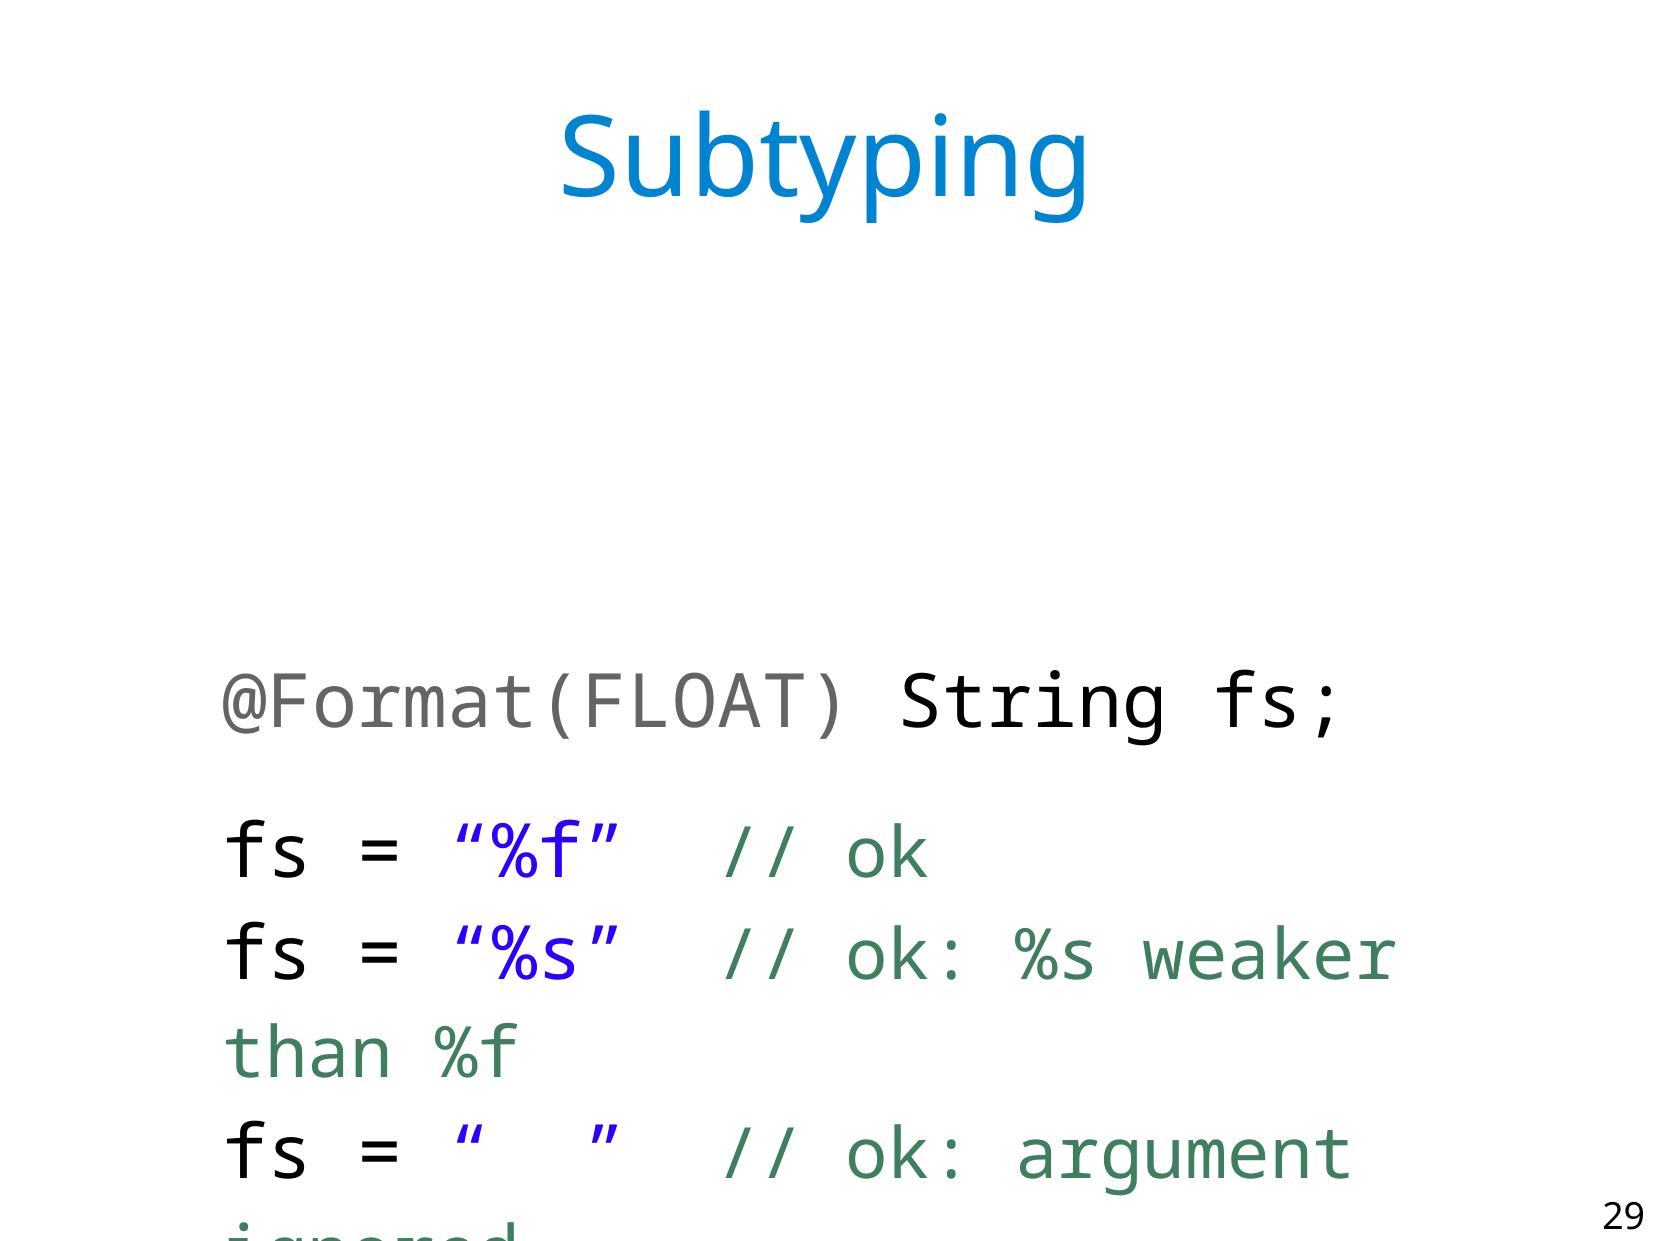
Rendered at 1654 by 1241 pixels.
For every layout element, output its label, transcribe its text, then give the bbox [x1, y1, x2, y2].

text_box @Format(FLOAT) String fs; printf(fs, 3.14); [180, 639, 1546, 1188]
text_box fs = “%f” // ok fs = “%s” // ok: %s weaker than %f fs = “ ” // ok: argument ignored [180, 789, 1516, 1105]
title Subtyping [82, 49, 1571, 257]
